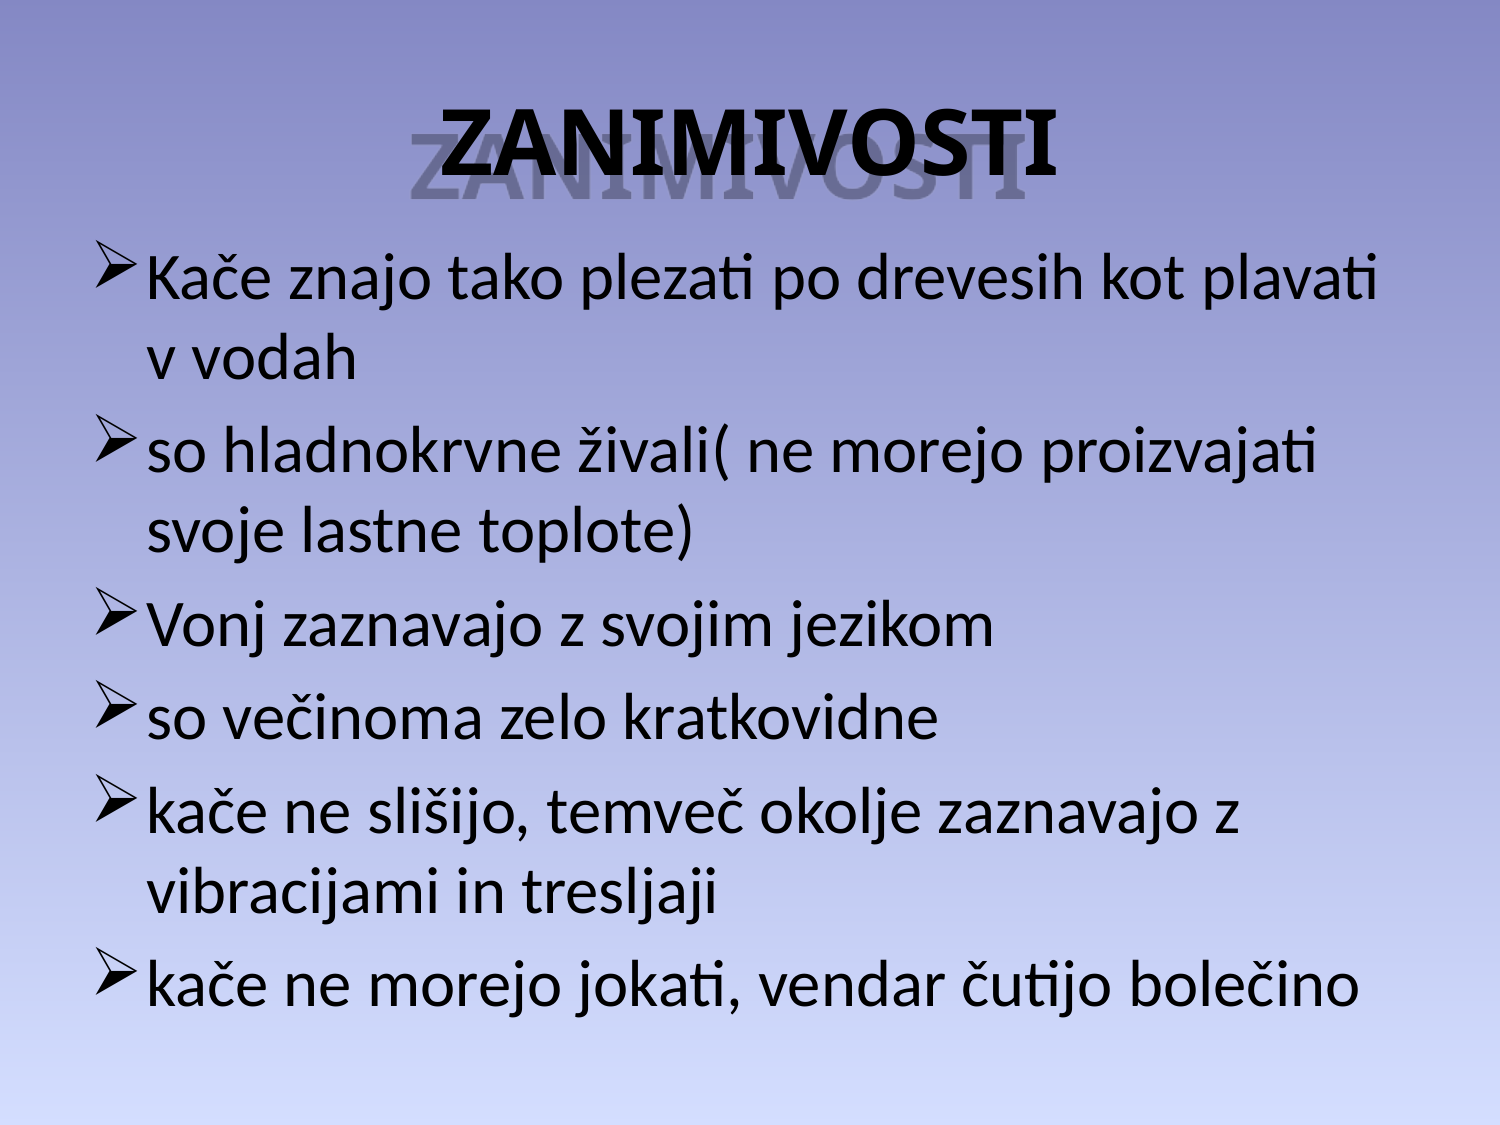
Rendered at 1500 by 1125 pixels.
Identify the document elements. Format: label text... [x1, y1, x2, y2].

list Kače znajo tako plezati po drevesih kot plavati v vodah so hladnokrvne živali( ne morejo proizvajati svoje lastne toplote) Vonj zaznavajo z svojim jezikom so večinoma zelo kratkovidne kače ne slišijo, temveč okolje zaznavajo z vibracijami in tresljaji kače ne morejo jokati, vendar čutijo bolečino [75, 224, 1425, 1088]
title ZANIMIVOSTI [75, 45, 1425, 224]
